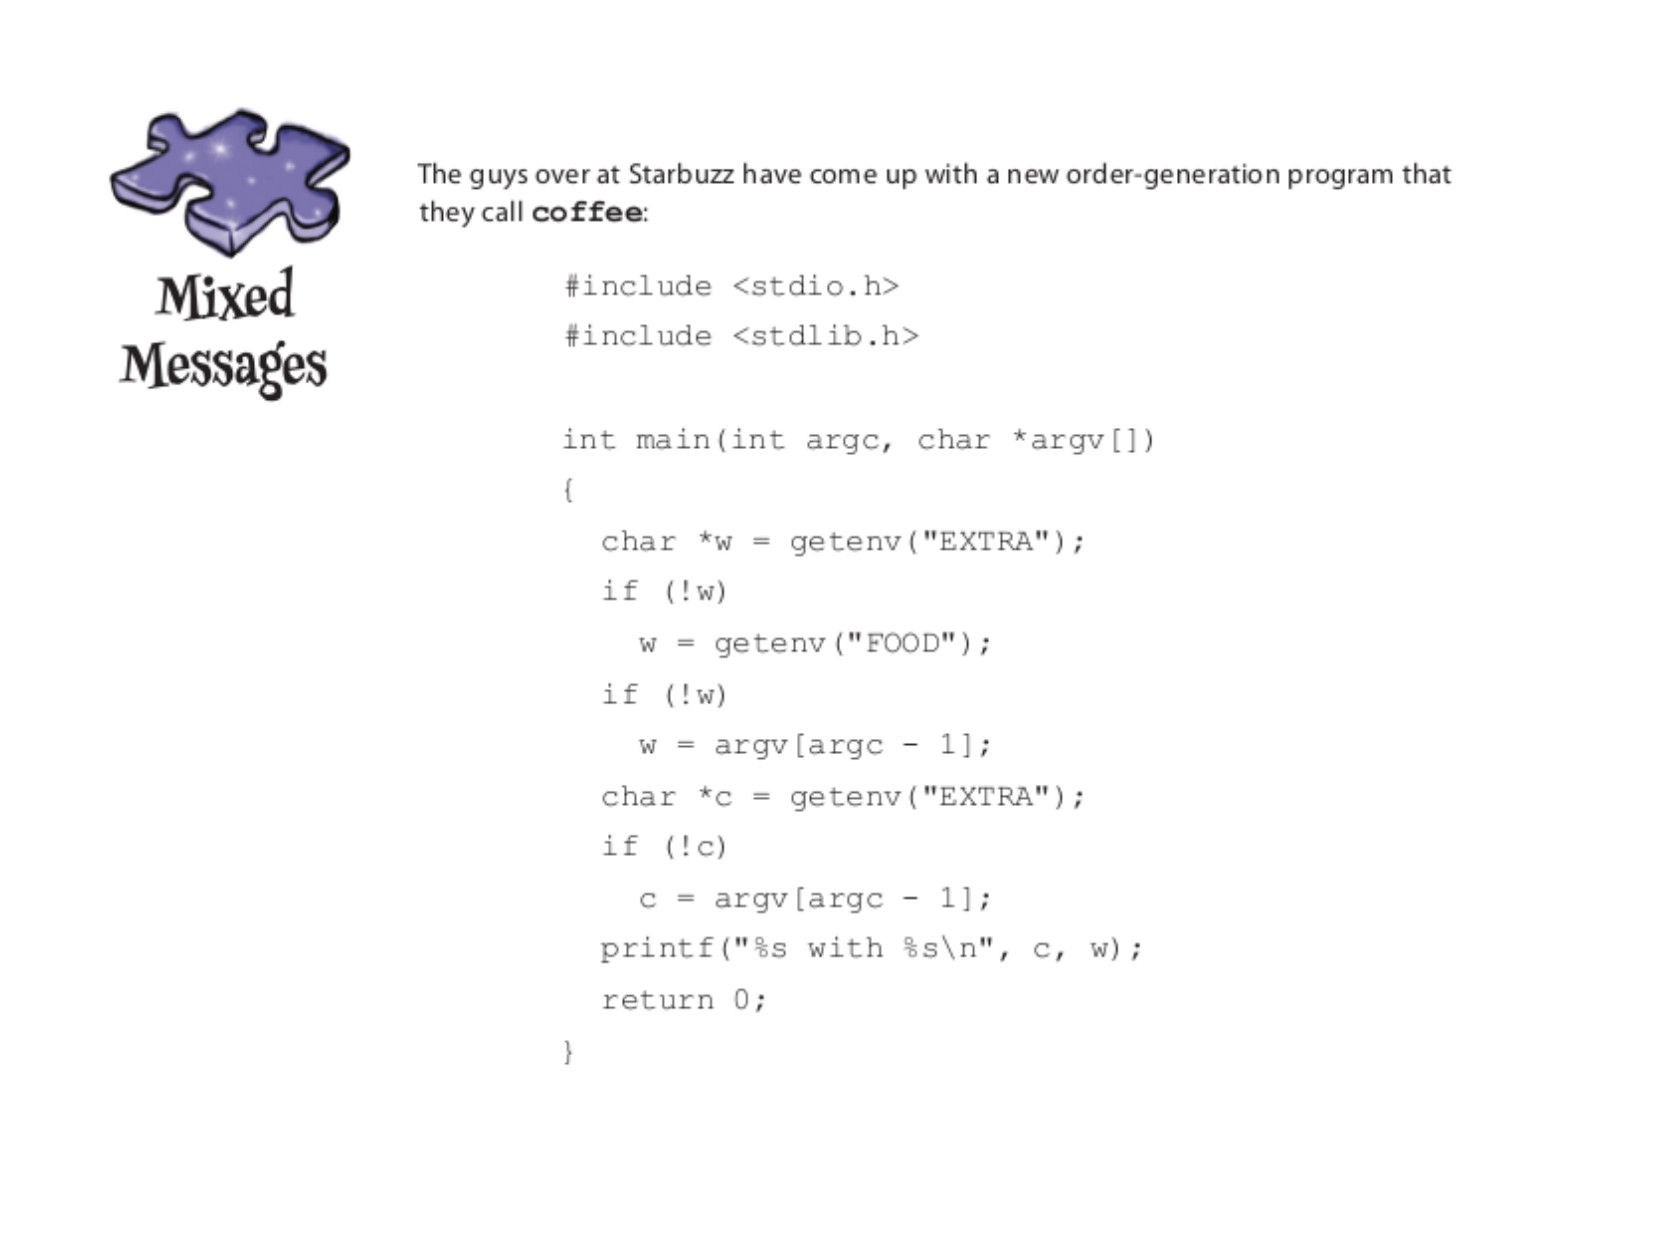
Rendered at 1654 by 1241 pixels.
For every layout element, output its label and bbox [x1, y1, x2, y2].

picture [70, 106, 1548, 1075]
